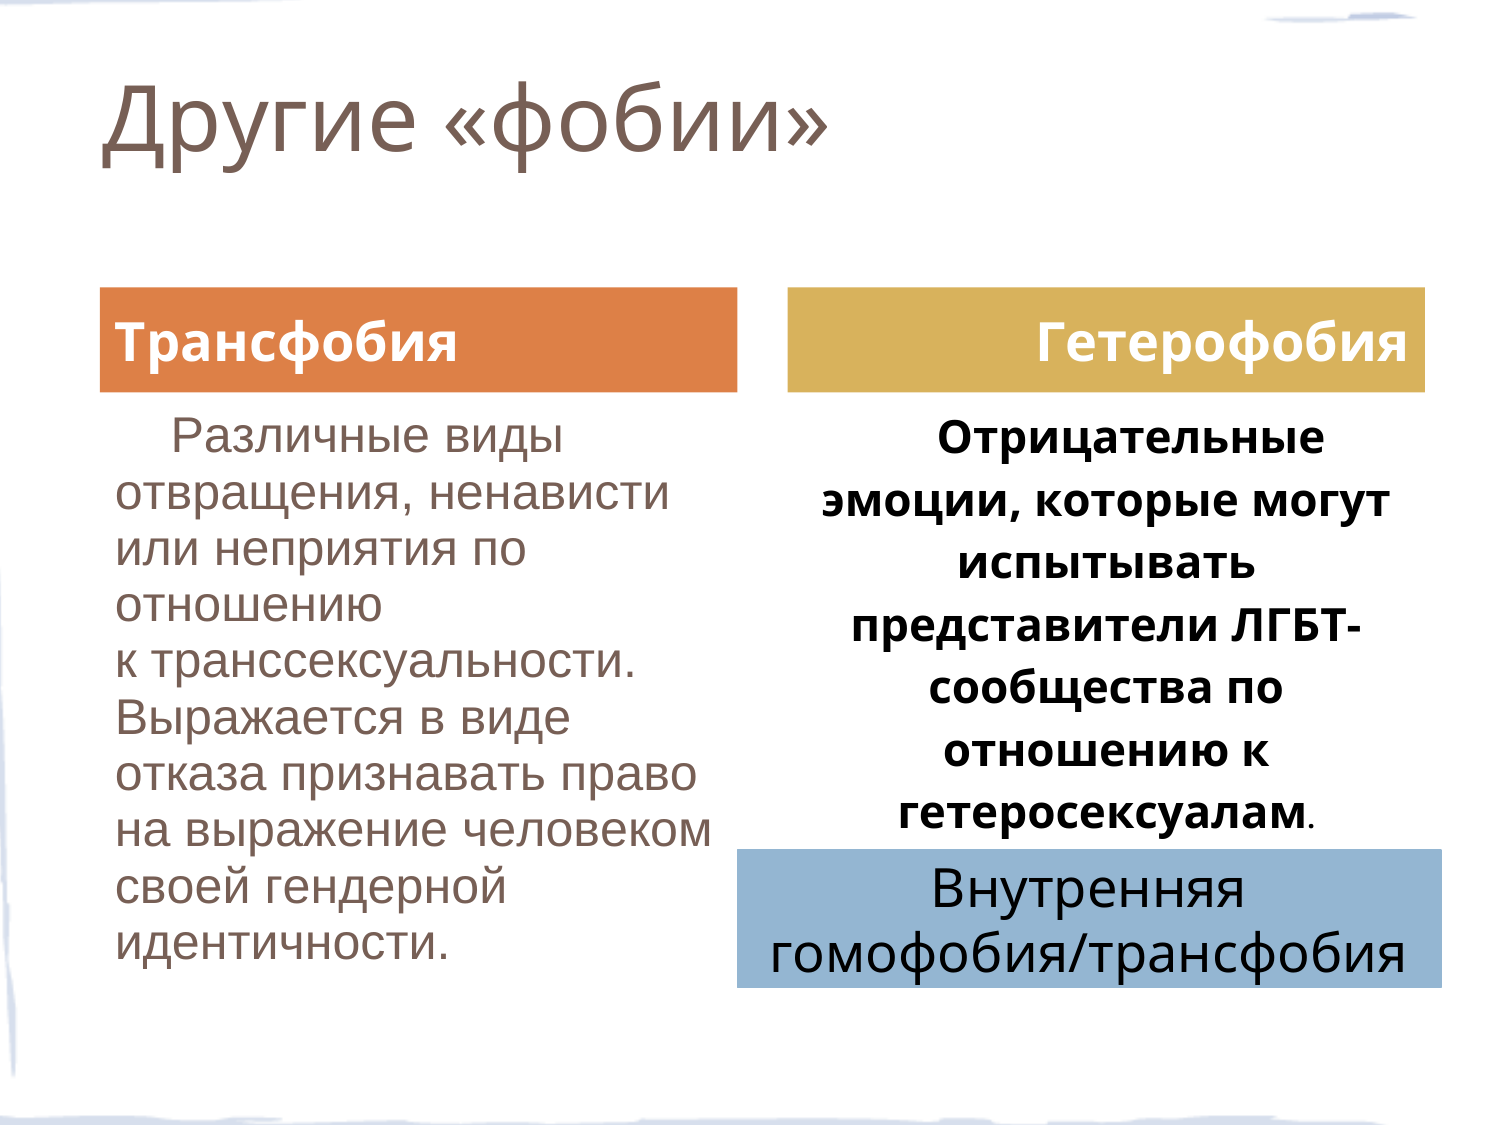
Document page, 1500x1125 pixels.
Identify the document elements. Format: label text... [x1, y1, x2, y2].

list Трансфобия [99, 287, 738, 393]
text_box Внутренняя гомофобия/трансфобия [737, 849, 1441, 988]
list Различные виды отвращения, ненависти или неприятия по отношению к транссексуальности. Выражается в виде отказа признавать право на выражение человеком своей гендерной идентичности. [99, 399, 738, 988]
list Гетерофобия [787, 287, 1425, 393]
list Отрицательные эмоции, которые могут испытывать представители ЛГБТ-сообщества по отношению к гетеросексуалам. [787, 393, 1425, 849]
picture [0, 0, 1500, 1125]
title Другие «фобии» [87, 44, 1425, 188]
